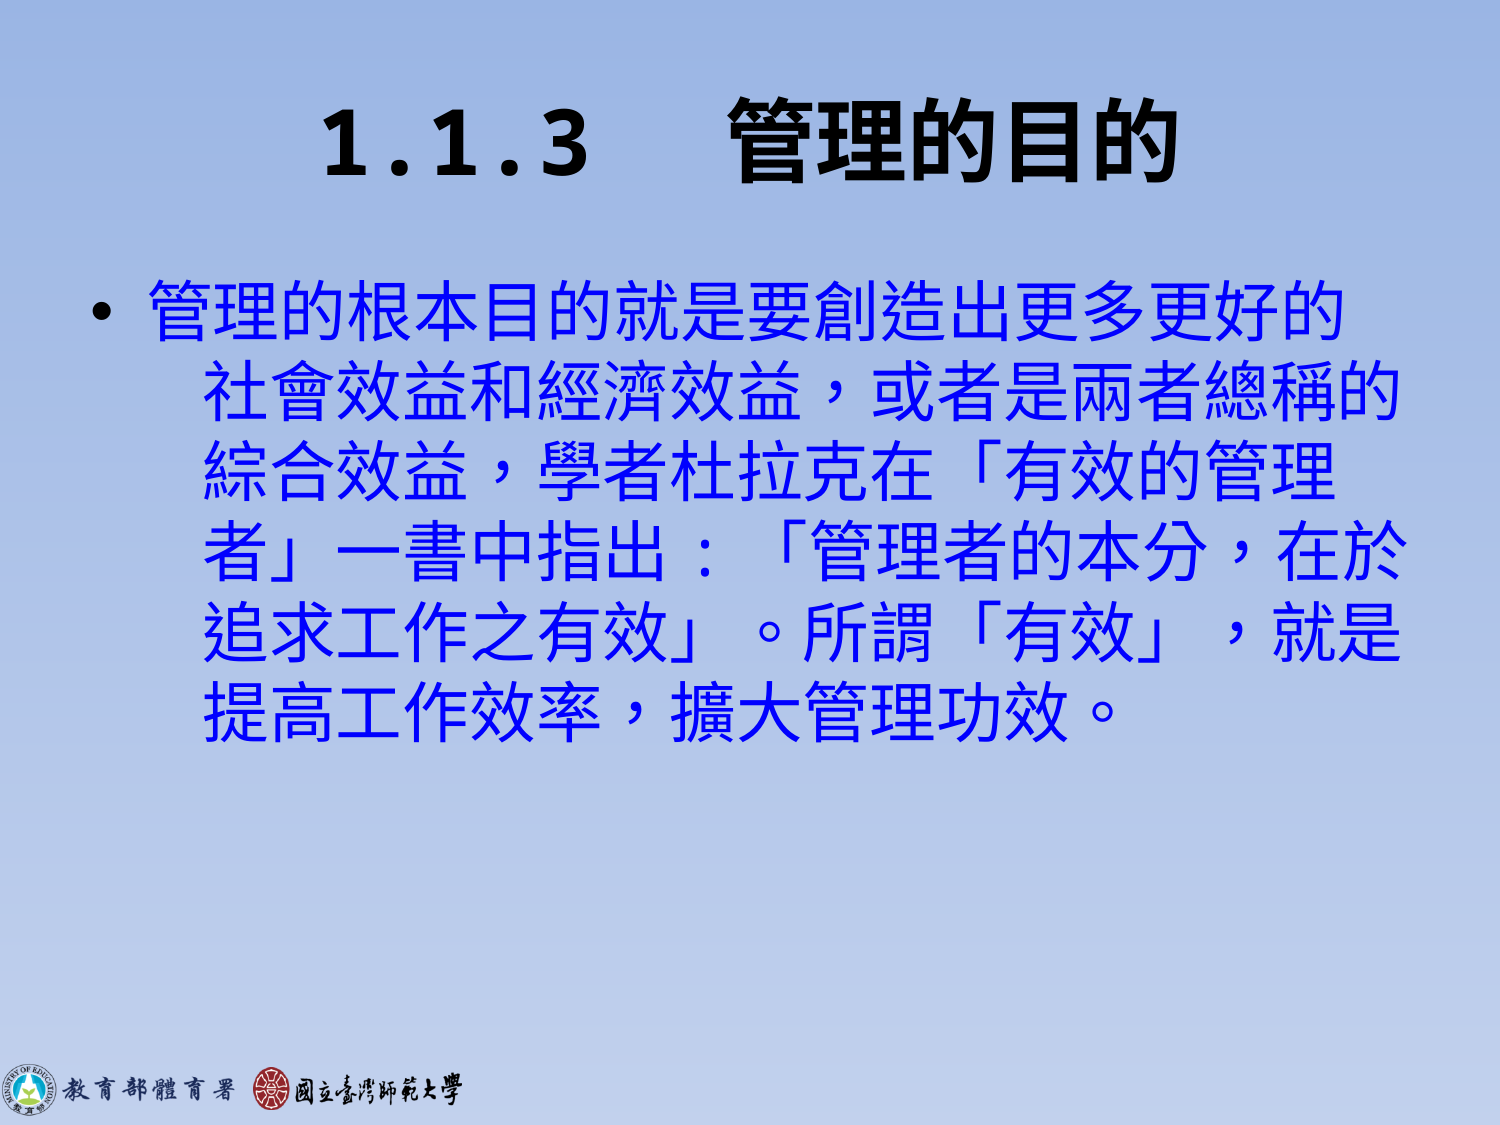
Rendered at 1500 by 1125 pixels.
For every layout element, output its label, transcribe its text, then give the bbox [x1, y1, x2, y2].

list 管理的根本目的就是要創造出更多更好的社會效益和經濟效益，或者是兩者總稱的綜合效益，學者杜拉克在「有效的管理者」一書中指出:「管理者的本分，在於追求工作之有效」。所謂「有效」，就是提高工作效率，擴大管理功效。 [75, 262, 1426, 1005]
title 1.1.3 管理的目的 [75, 45, 1426, 233]
